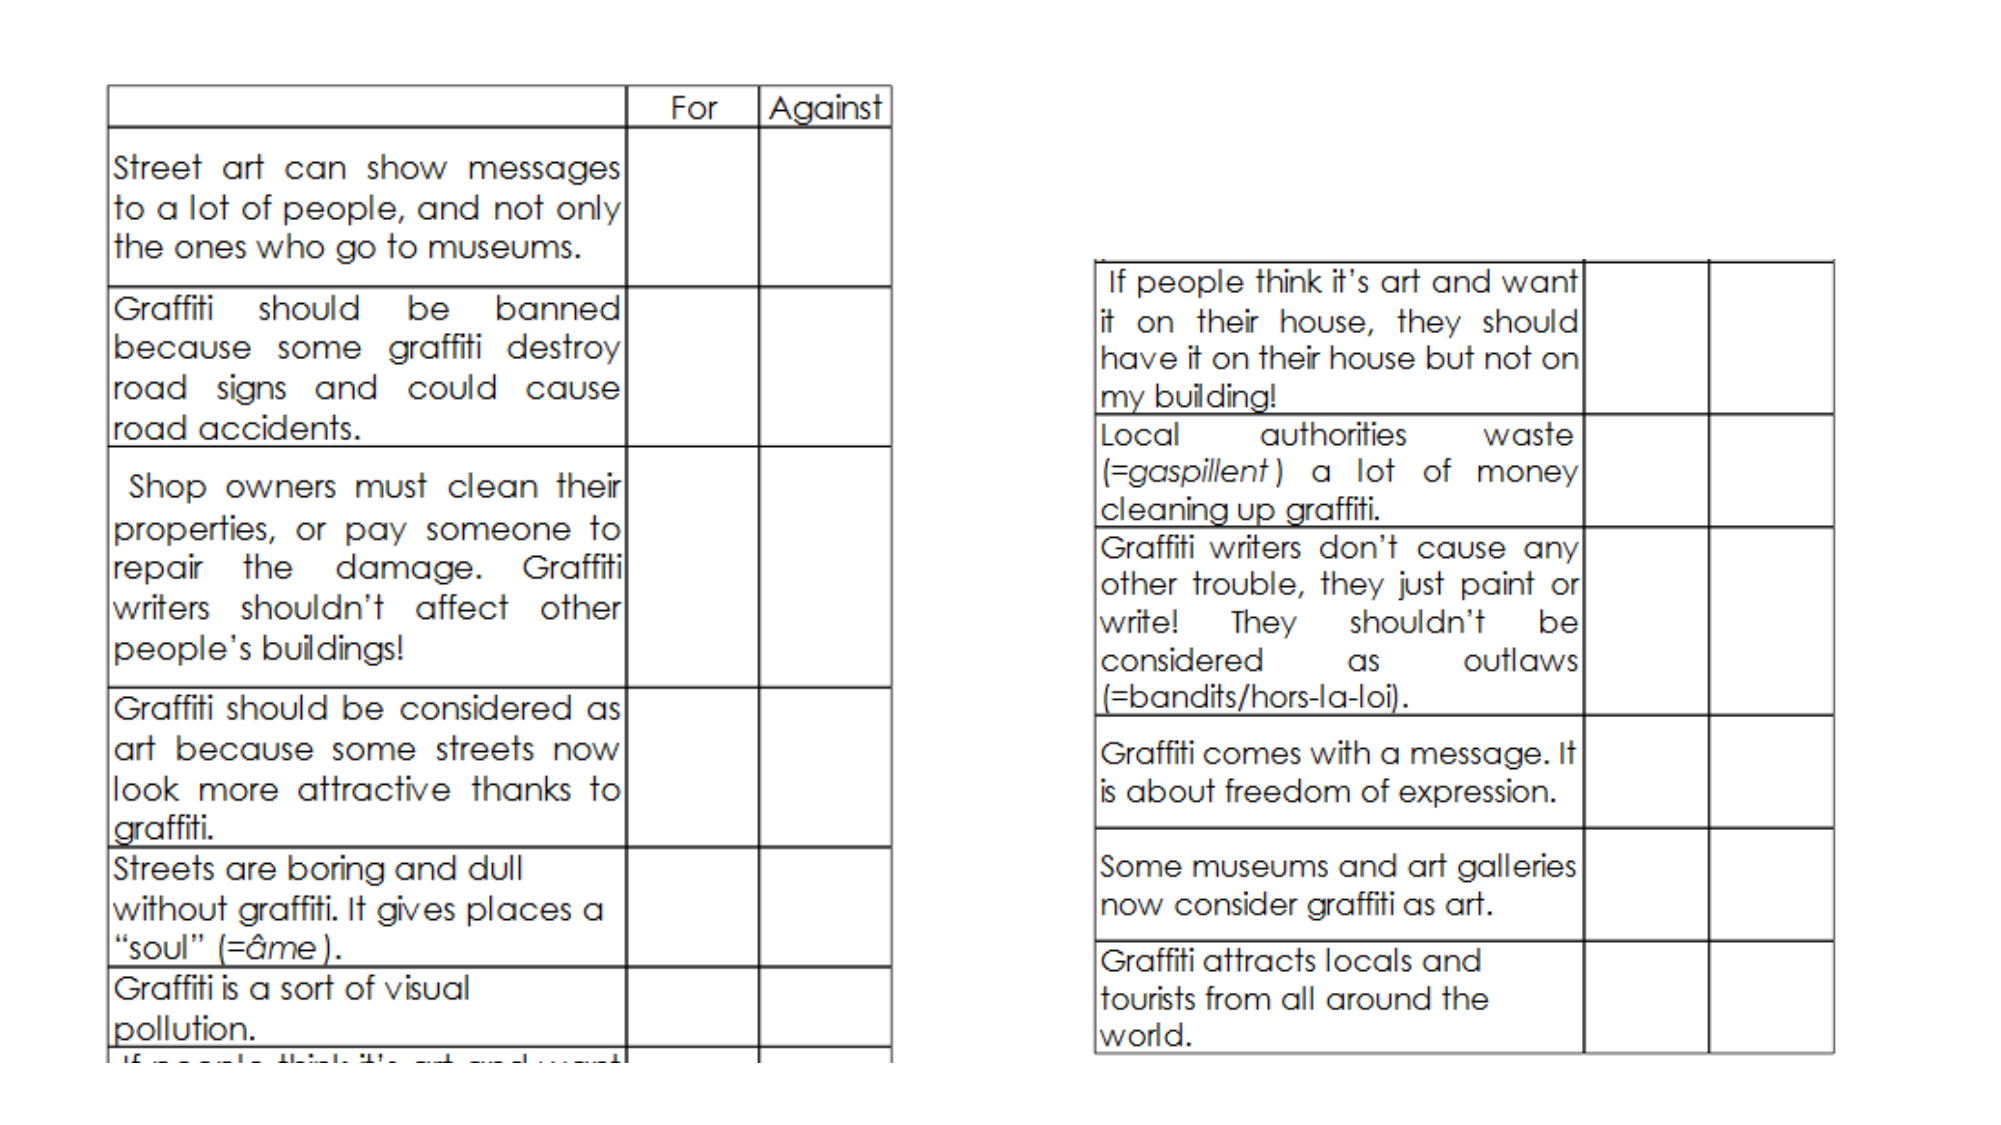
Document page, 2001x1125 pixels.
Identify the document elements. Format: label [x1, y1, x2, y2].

picture [1086, 259, 1837, 1063]
picture [86, 62, 914, 1063]
